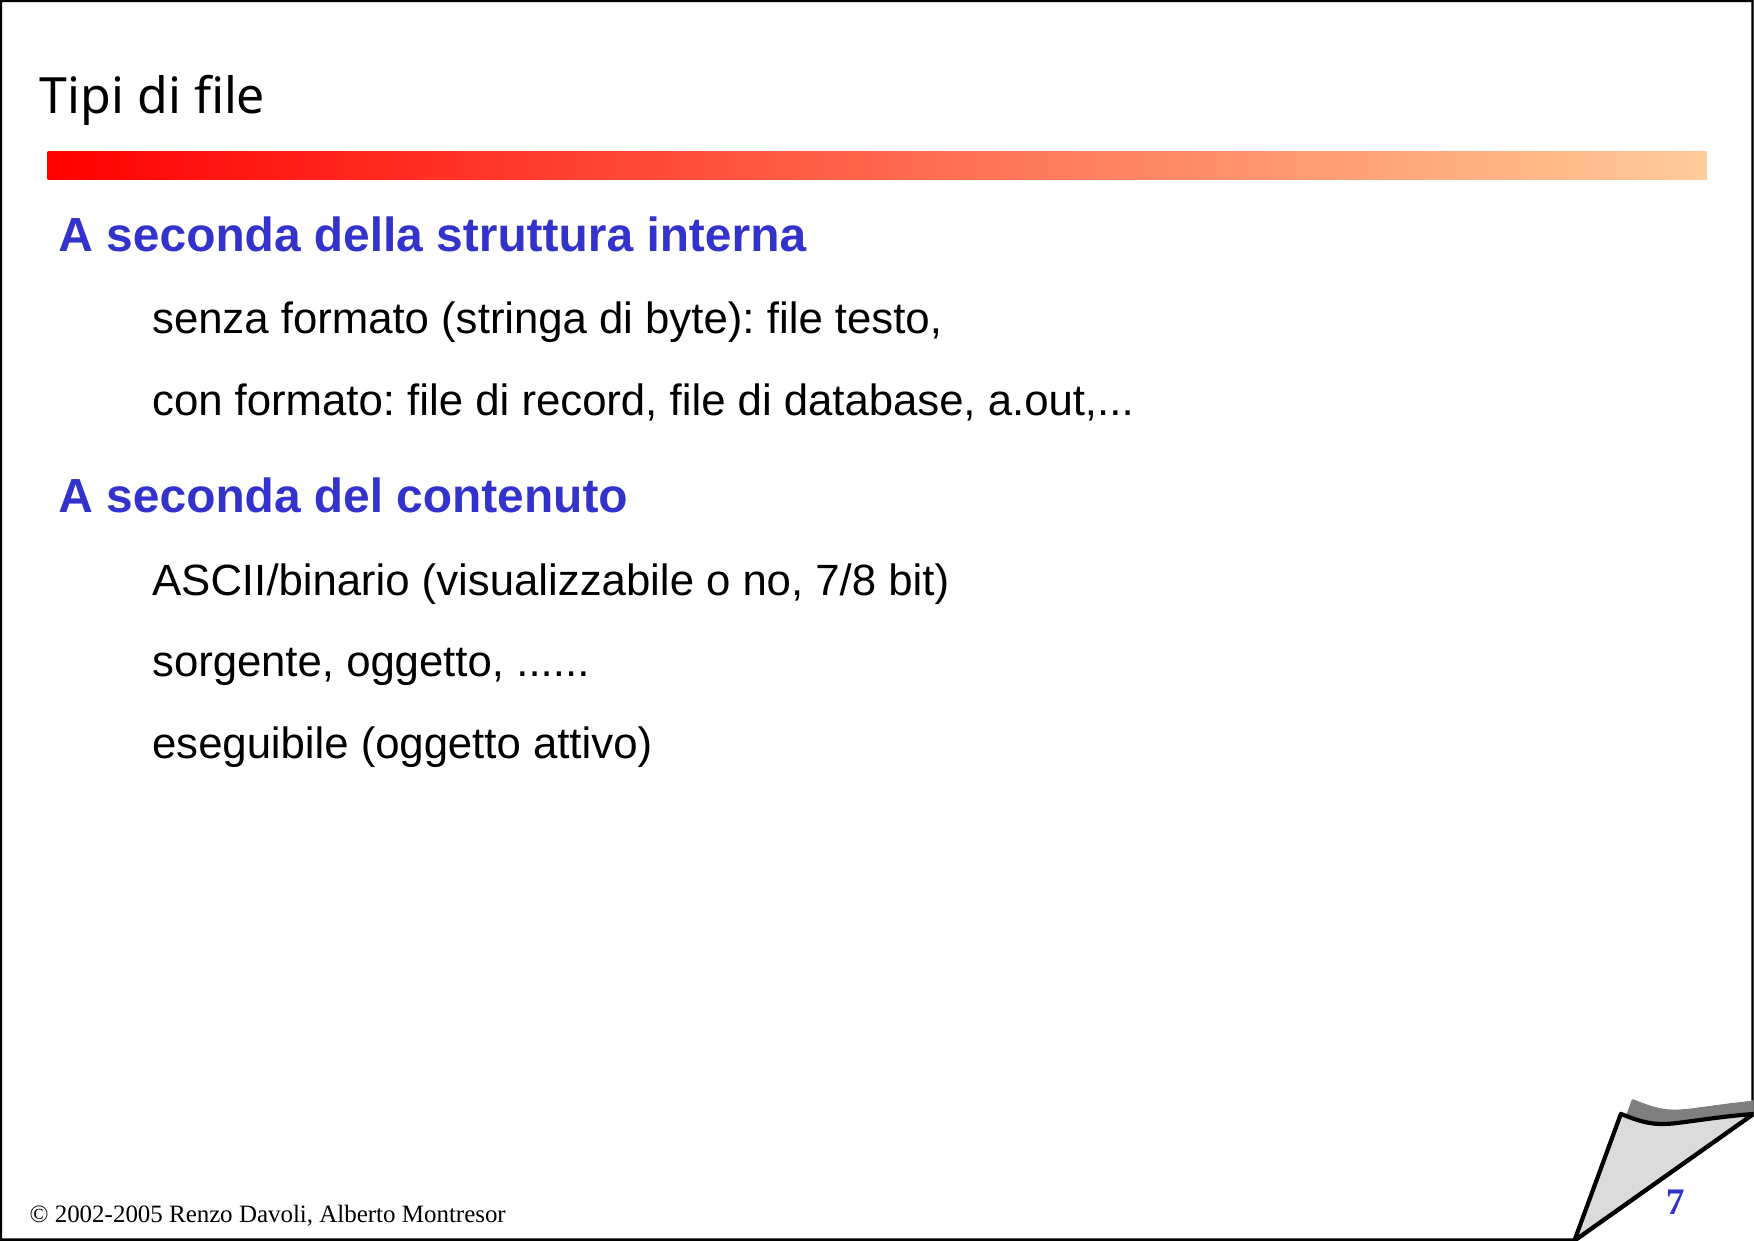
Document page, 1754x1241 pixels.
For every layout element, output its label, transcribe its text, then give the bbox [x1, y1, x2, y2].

text_box 6-11 [1074, 152, 1078, 179]
list A seconda della struttura interna senza formato (stringa di byte): file testo, con formato: file di record, file di database, a.out,... A seconda del contenuto ASCII/binario (visualizzabile o no, 7/8 bit) sorgente, oggetto, ...... eseguibile (oggetto attivo) [58, 206, 1695, 825]
title Tipi di file [40, 49, 1713, 144]
text_box Start [1469, 152, 1474, 179]
